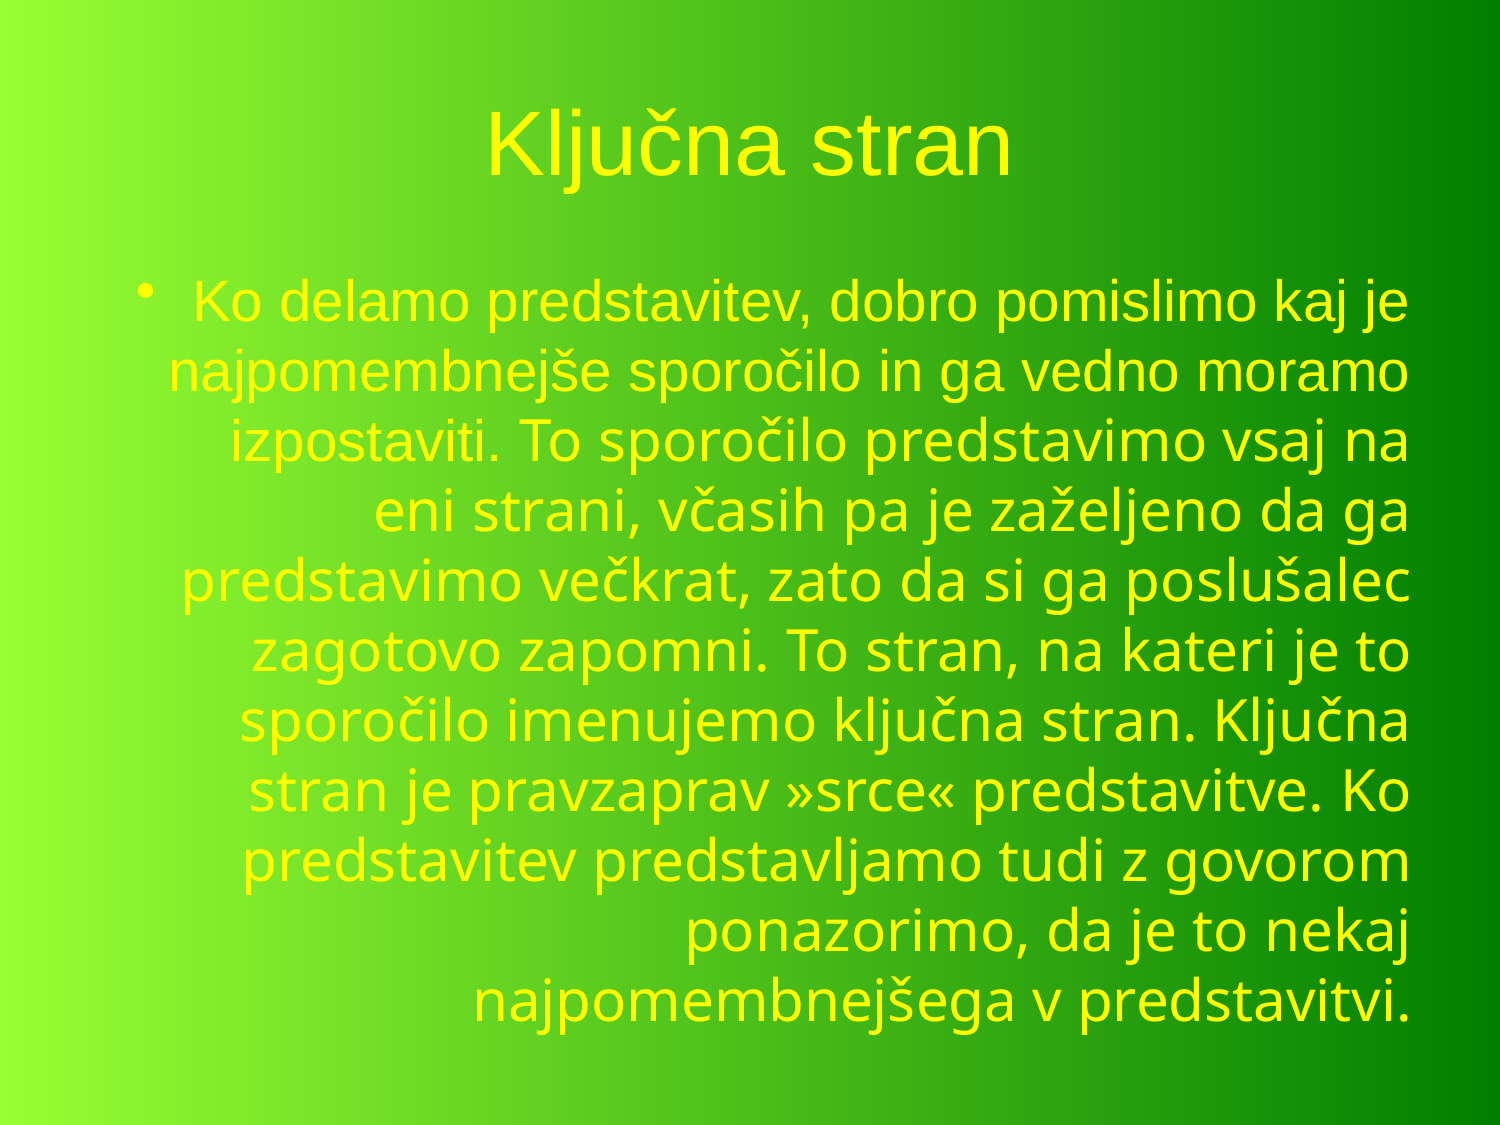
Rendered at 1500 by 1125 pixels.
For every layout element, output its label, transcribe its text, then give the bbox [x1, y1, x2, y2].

list Ko delamo predstavitev, dobro pomislimo kaj je najpomembnejše sporočilo in ga vedno moramo izpostaviti. To sporočilo predstavimo vsaj na eni strani, včasih pa je zaželjeno da ga predstavimo večkrat, zato da si ga poslušalec zagotovo zapomni. To stran, na kateri je to sporočilo imenujemo ključna stran. Ključna stran je pravzaprav »srce« predstavitve. Ko predstavitev predstavljamo tudi z govorom ponazorimo, da je to nekaj najpomembnejšega v predstavitvi. [76, 255, 1427, 998]
title Ključna stran [75, 45, 1425, 233]
